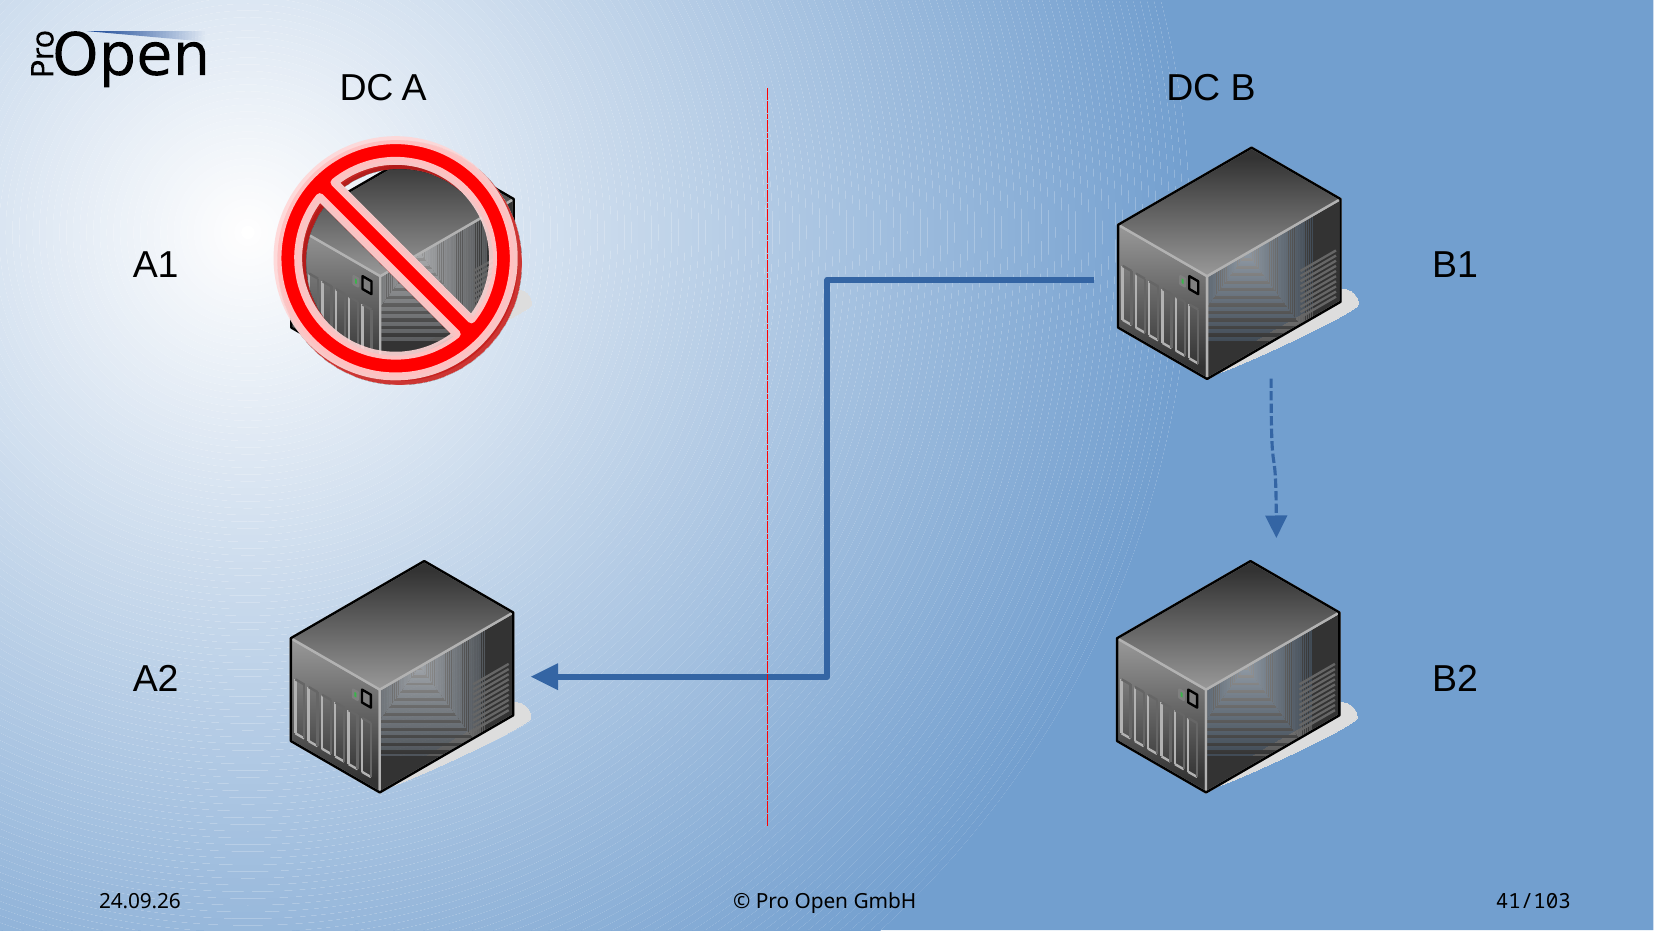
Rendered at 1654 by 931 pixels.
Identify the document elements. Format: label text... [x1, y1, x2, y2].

text_box [1120, 150, 1339, 377]
text_box DC A [324, 59, 473, 116]
text_box [293, 563, 512, 790]
text_box B2 [1417, 649, 1536, 707]
text_box [1119, 563, 1338, 790]
text_box A1 [118, 236, 237, 294]
text_box A2 [118, 649, 237, 707]
text_box [277, 140, 532, 377]
text_box [1224, 289, 1359, 372]
text_box [399, 702, 531, 784]
text_box B1 [1417, 236, 1536, 294]
text_box DC B [1151, 59, 1300, 116]
text_box [1223, 702, 1358, 785]
